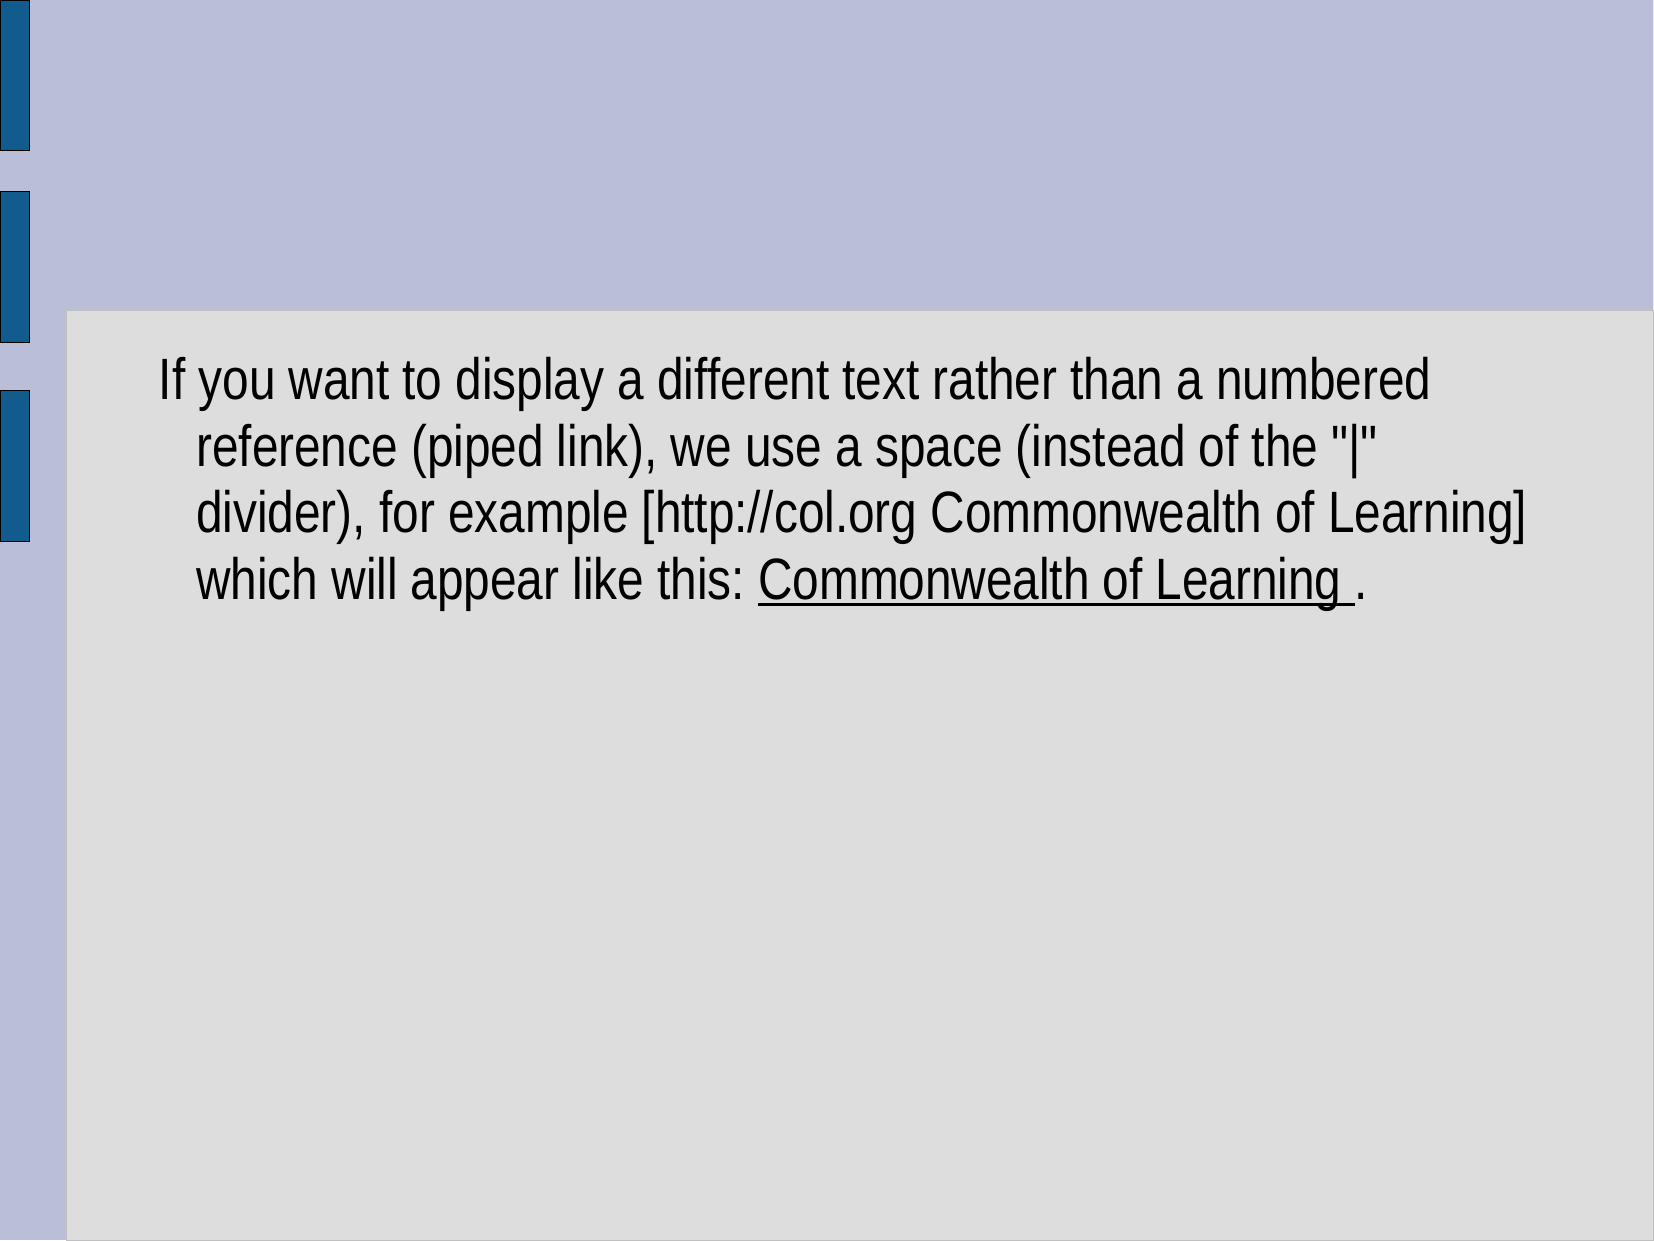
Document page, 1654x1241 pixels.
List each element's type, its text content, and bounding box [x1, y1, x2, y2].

list If you want to display a different text rather than a numbered reference (piped link), we use a space (instead of the "|" divider), for example [http://col.org Commonwealth of Learning] which will appear like this: Commonwealth of Learning . [121, 344, 1534, 1127]
